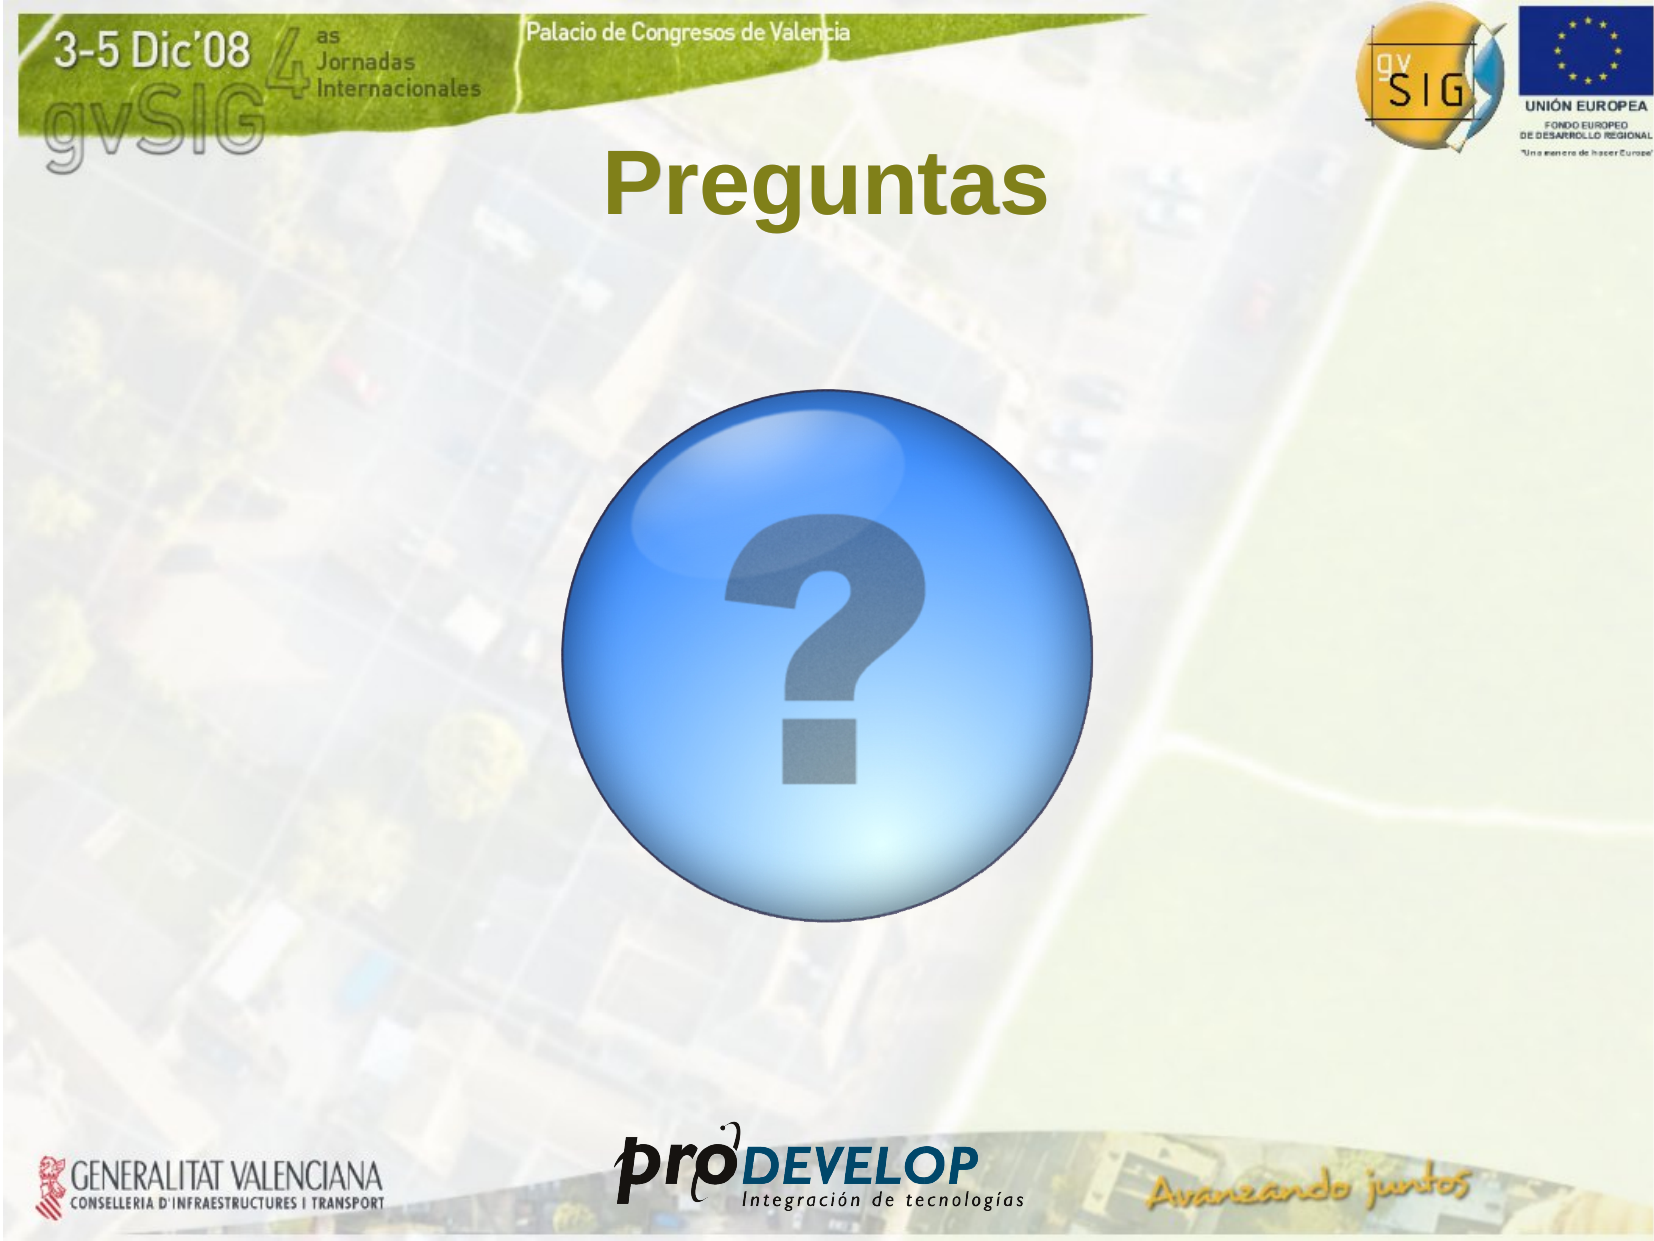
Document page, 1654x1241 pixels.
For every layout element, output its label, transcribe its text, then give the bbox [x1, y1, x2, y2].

title Preguntas [82, 78, 1571, 287]
picture [3, 0, 1654, 1241]
